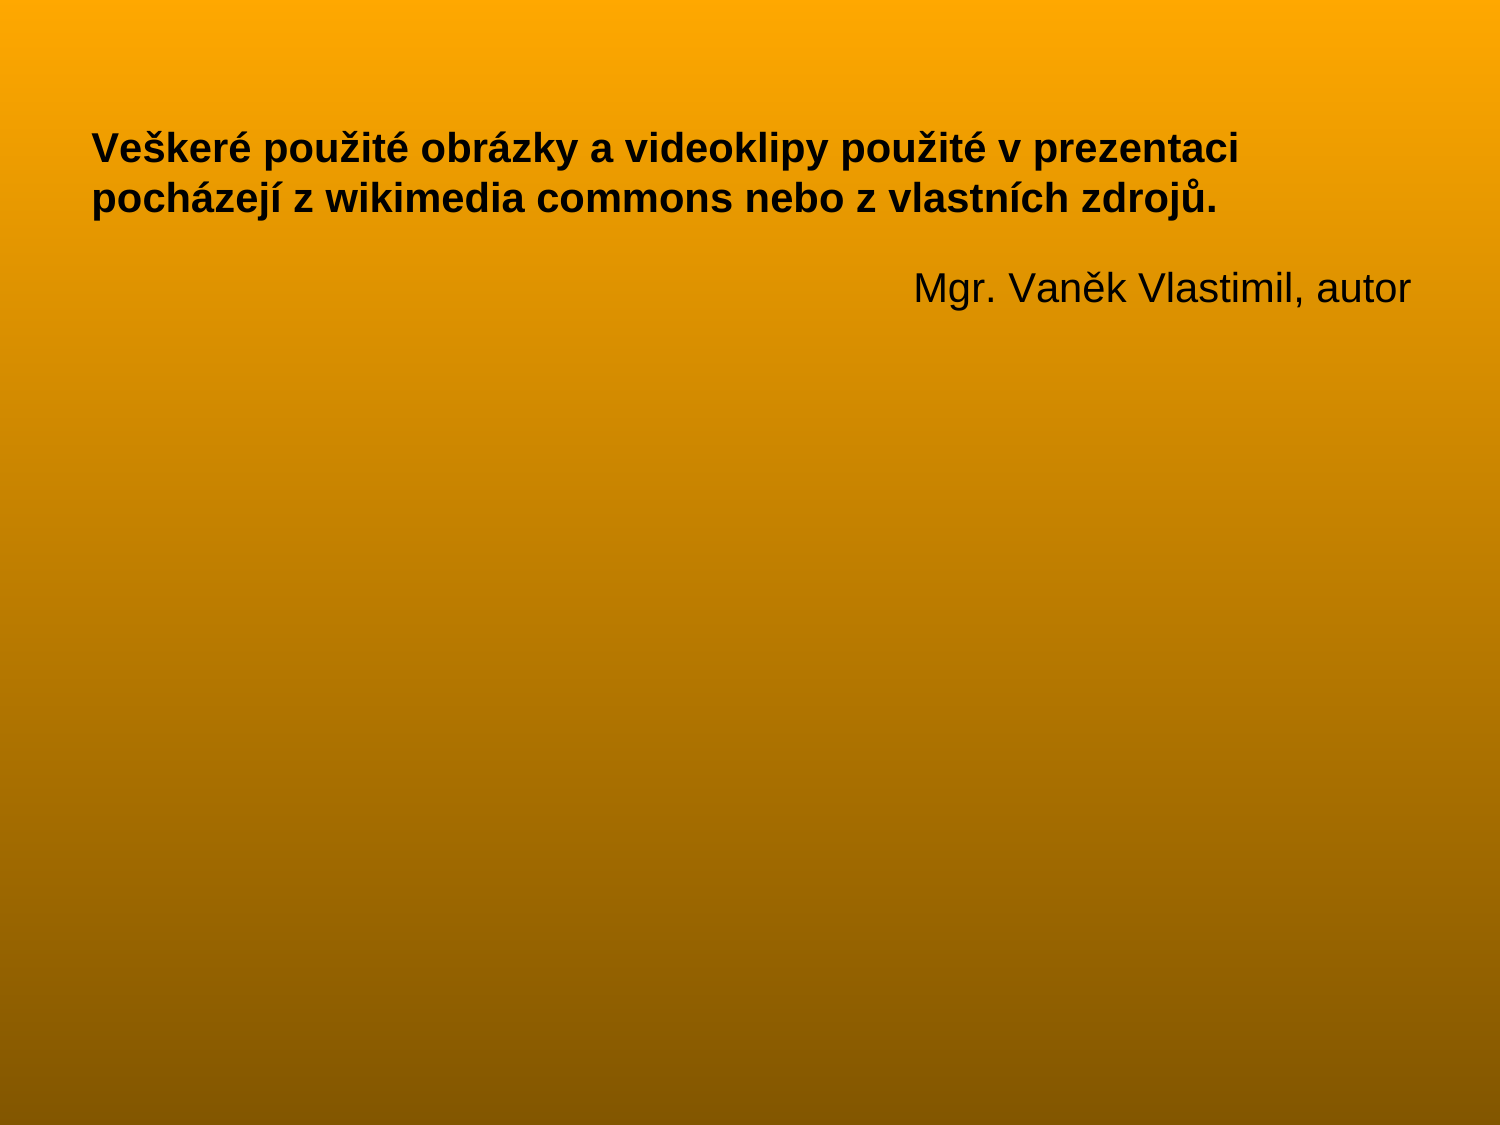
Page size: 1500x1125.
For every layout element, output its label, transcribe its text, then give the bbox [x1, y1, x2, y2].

text_box Veškeré použité obrázky a videoklipy použité v prezentaci pocházejí z wikimedia commons nebo z vlastních zdrojů. Mgr. Vaněk Vlastimil, autor [76, 113, 1427, 320]
